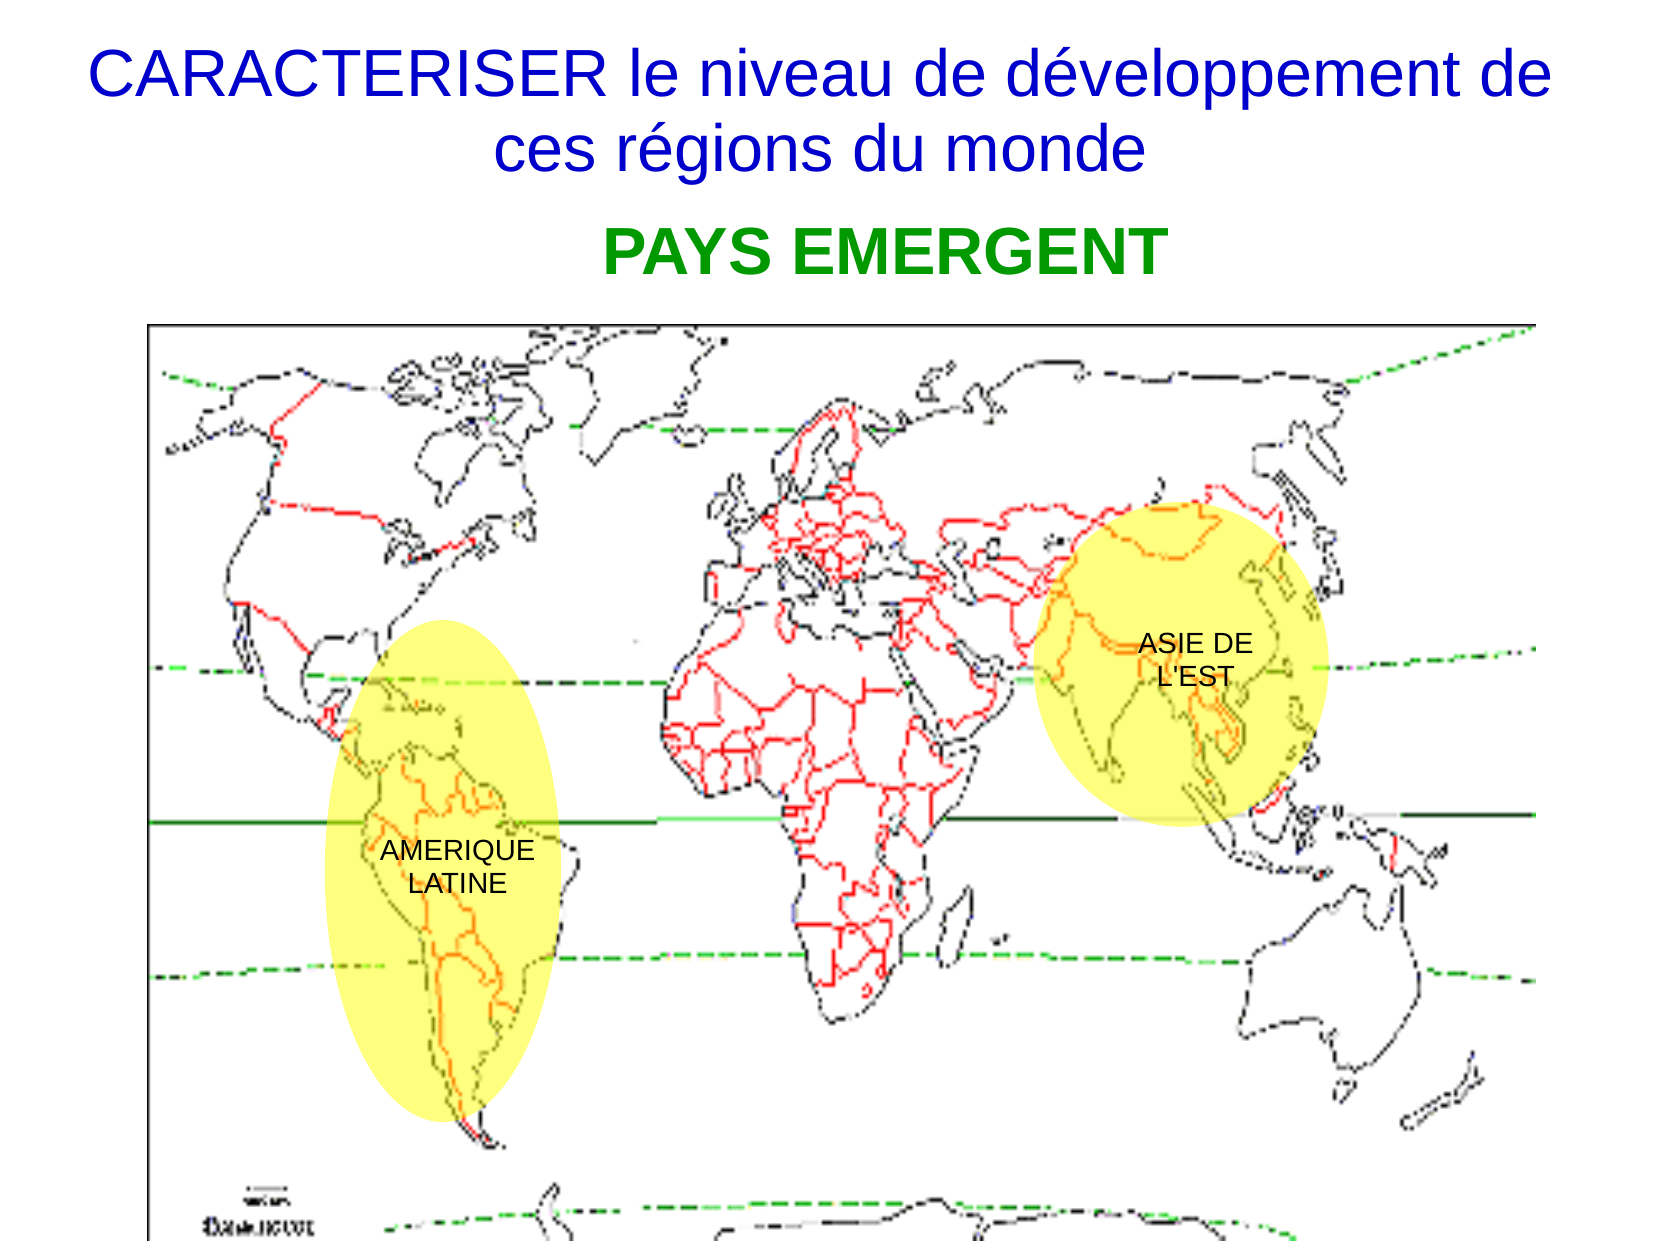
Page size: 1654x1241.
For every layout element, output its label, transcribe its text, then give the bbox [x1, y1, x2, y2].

text_box AMERIQUE LATINE [354, 826, 562, 908]
text_box ASIE DE L'EST [1092, 620, 1300, 701]
text_box [324, 620, 560, 1123]
title CARACTERISER le niveau de développement de ces régions du monde [76, 29, 1566, 296]
text_box PAYS EMERGENT [383, 206, 1388, 446]
text_box [1033, 501, 1329, 827]
picture [147, 324, 1536, 1241]
